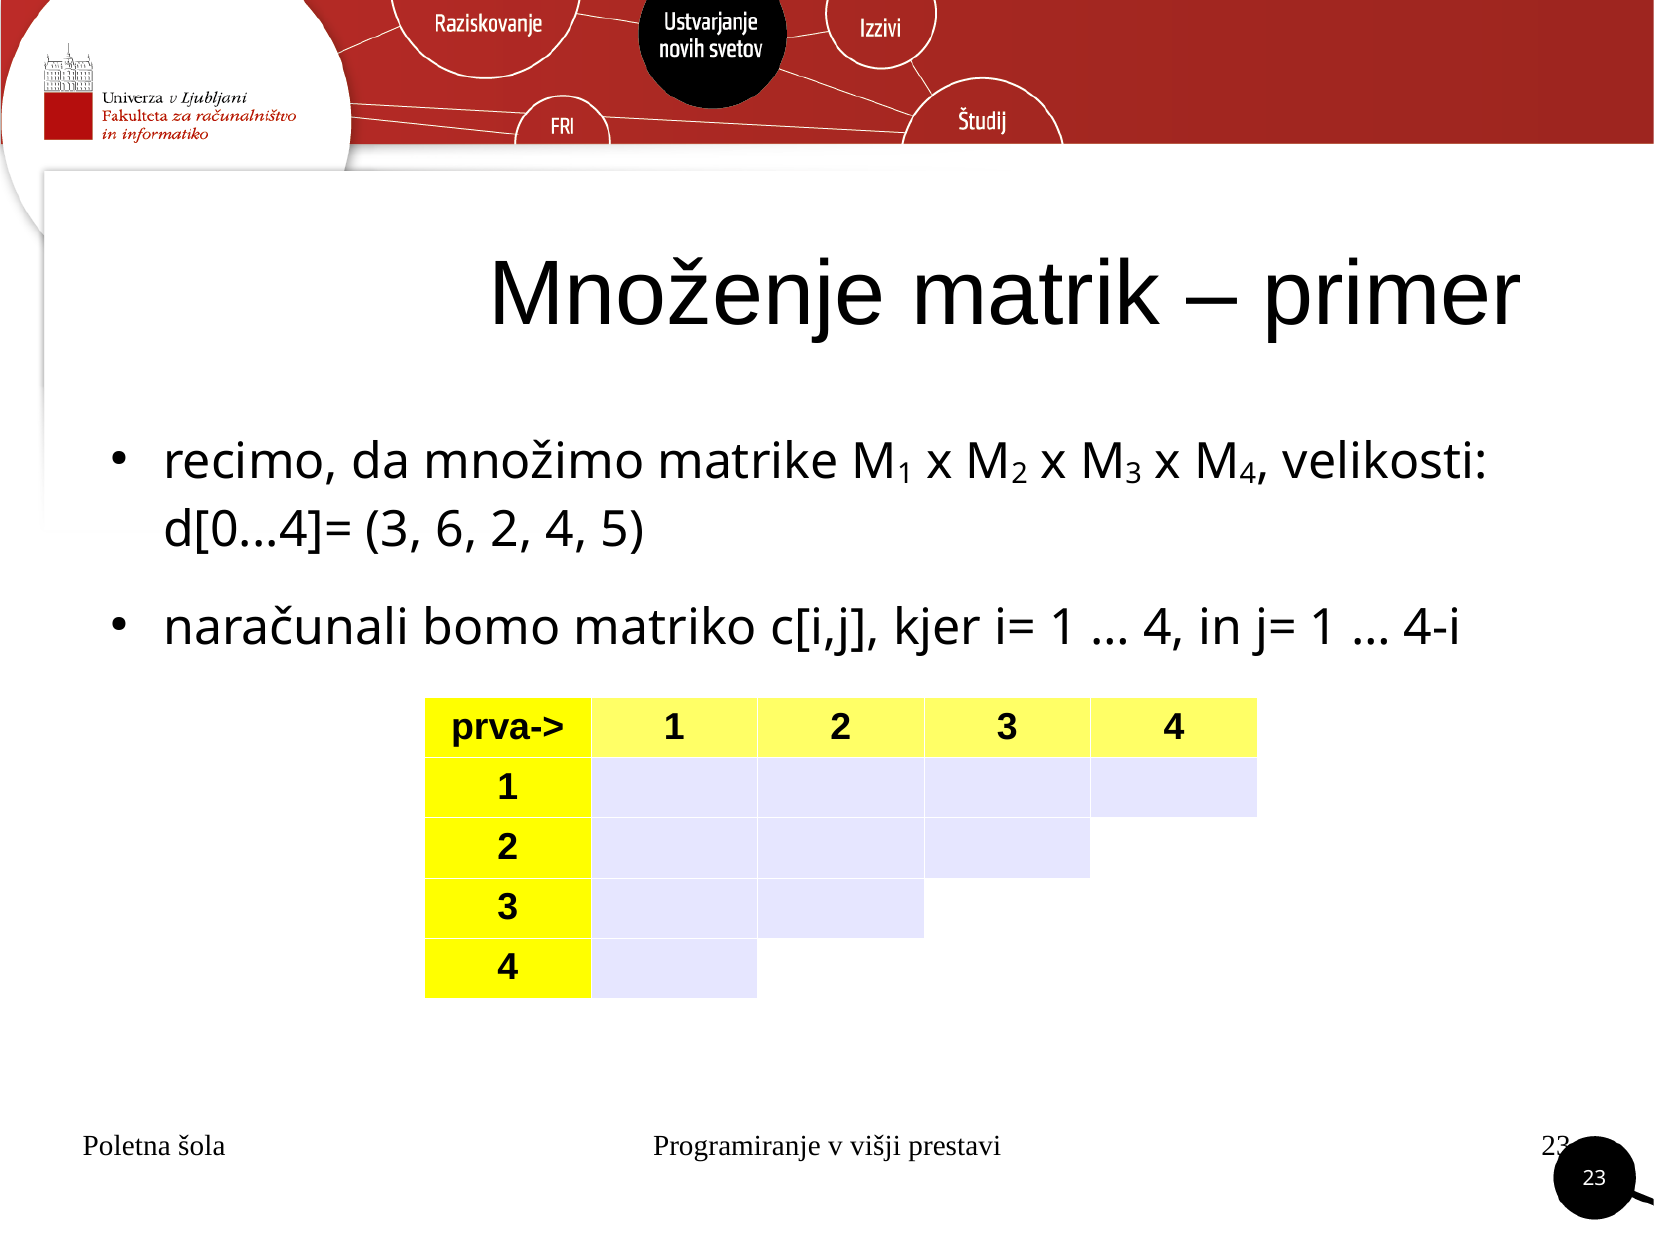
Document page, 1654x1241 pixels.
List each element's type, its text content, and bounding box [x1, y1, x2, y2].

title Množenje matrik – primer [35, 188, 1524, 397]
table_cell [1091, 879, 1257, 938]
picture [0, 0, 1654, 1241]
table_cell 4 [425, 939, 591, 998]
table_cell [592, 818, 757, 878]
table_cell [1091, 758, 1257, 817]
list recimo, da množimo matrike M1 x M2 x M3 x M4, velikosti: d[0...4]= (3, 6, 2, 4, 5) naračunali bomo matriko c[i,j], kjer i= 1 … 4, in j= 1 … 4-i [92, 425, 1548, 1063]
table_cell 2 [425, 818, 591, 878]
table_cell [758, 818, 924, 878]
table_cell [592, 879, 757, 938]
table_cell [925, 939, 1090, 998]
table_cell [925, 879, 1090, 938]
text_box <številka> [1553, 1145, 1636, 1212]
table_cell 3 [425, 879, 591, 938]
table_header 3 [925, 698, 1090, 757]
table_cell [758, 879, 924, 938]
table_cell [758, 758, 924, 817]
table_cell [925, 758, 1090, 817]
table_header 4 [1091, 698, 1257, 757]
table_header 2 [758, 698, 924, 757]
table_cell [1091, 818, 1257, 878]
table_cell [925, 818, 1090, 878]
table_header prva-> [425, 698, 591, 757]
table_cell [758, 939, 924, 998]
table_cell [592, 939, 757, 998]
table_header 1 [592, 698, 757, 757]
table_cell [592, 758, 757, 817]
table_cell 1 [425, 758, 591, 817]
table_cell [1091, 939, 1257, 998]
